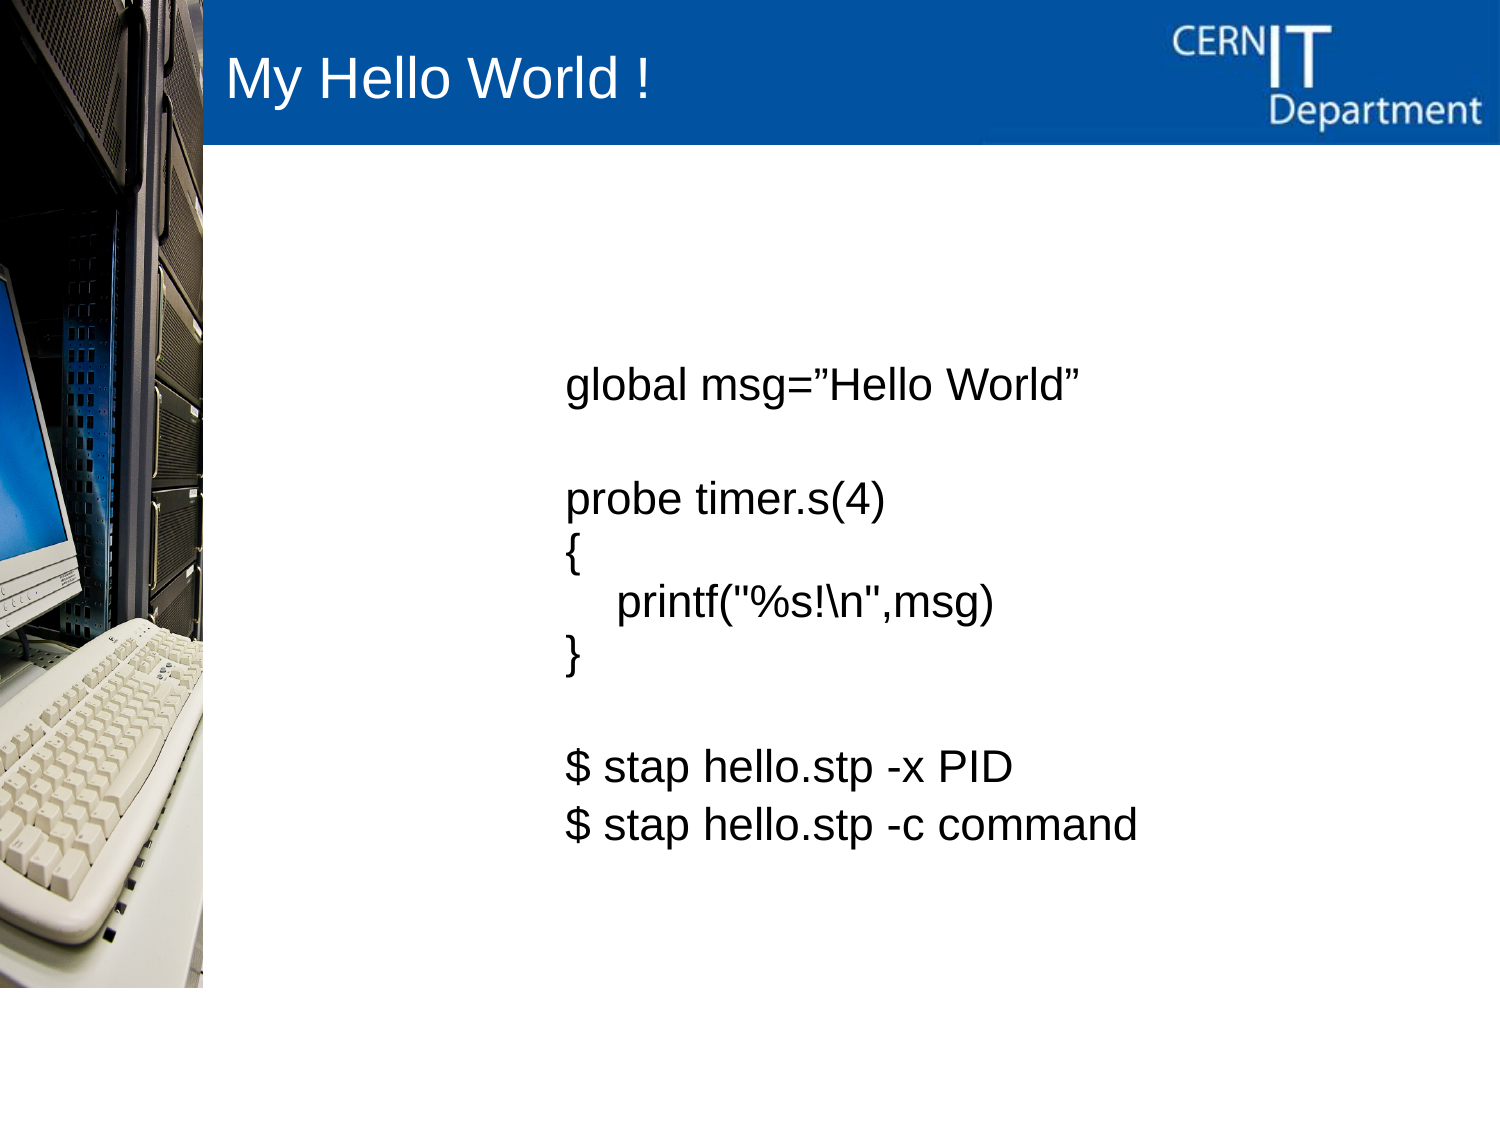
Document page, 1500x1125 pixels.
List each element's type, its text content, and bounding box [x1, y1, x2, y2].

picture [0, 0, 1500, 988]
title My Hello World ! [225, 44, 1088, 113]
list global msg=”Hello World” probe timer.s(4) { printf("%s!\n",msg) } $ stap hello.stp -x PID $ stap hello.stp -c command [211, 187, 1449, 931]
